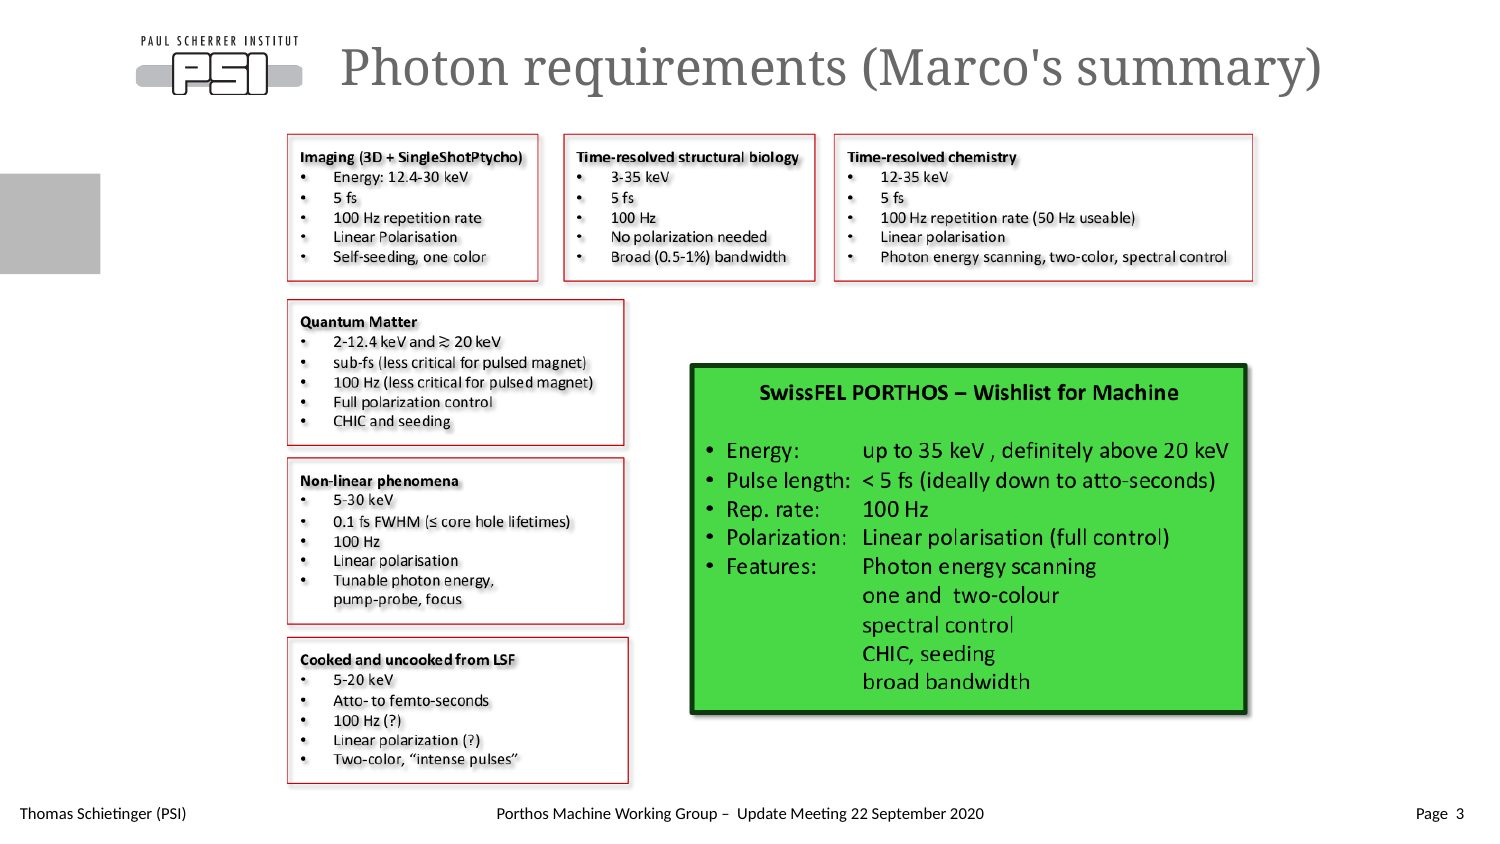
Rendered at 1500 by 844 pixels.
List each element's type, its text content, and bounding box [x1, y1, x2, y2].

picture [278, 124, 1262, 792]
title Photon requirements (Marco's summary) [340, 35, 1442, 98]
